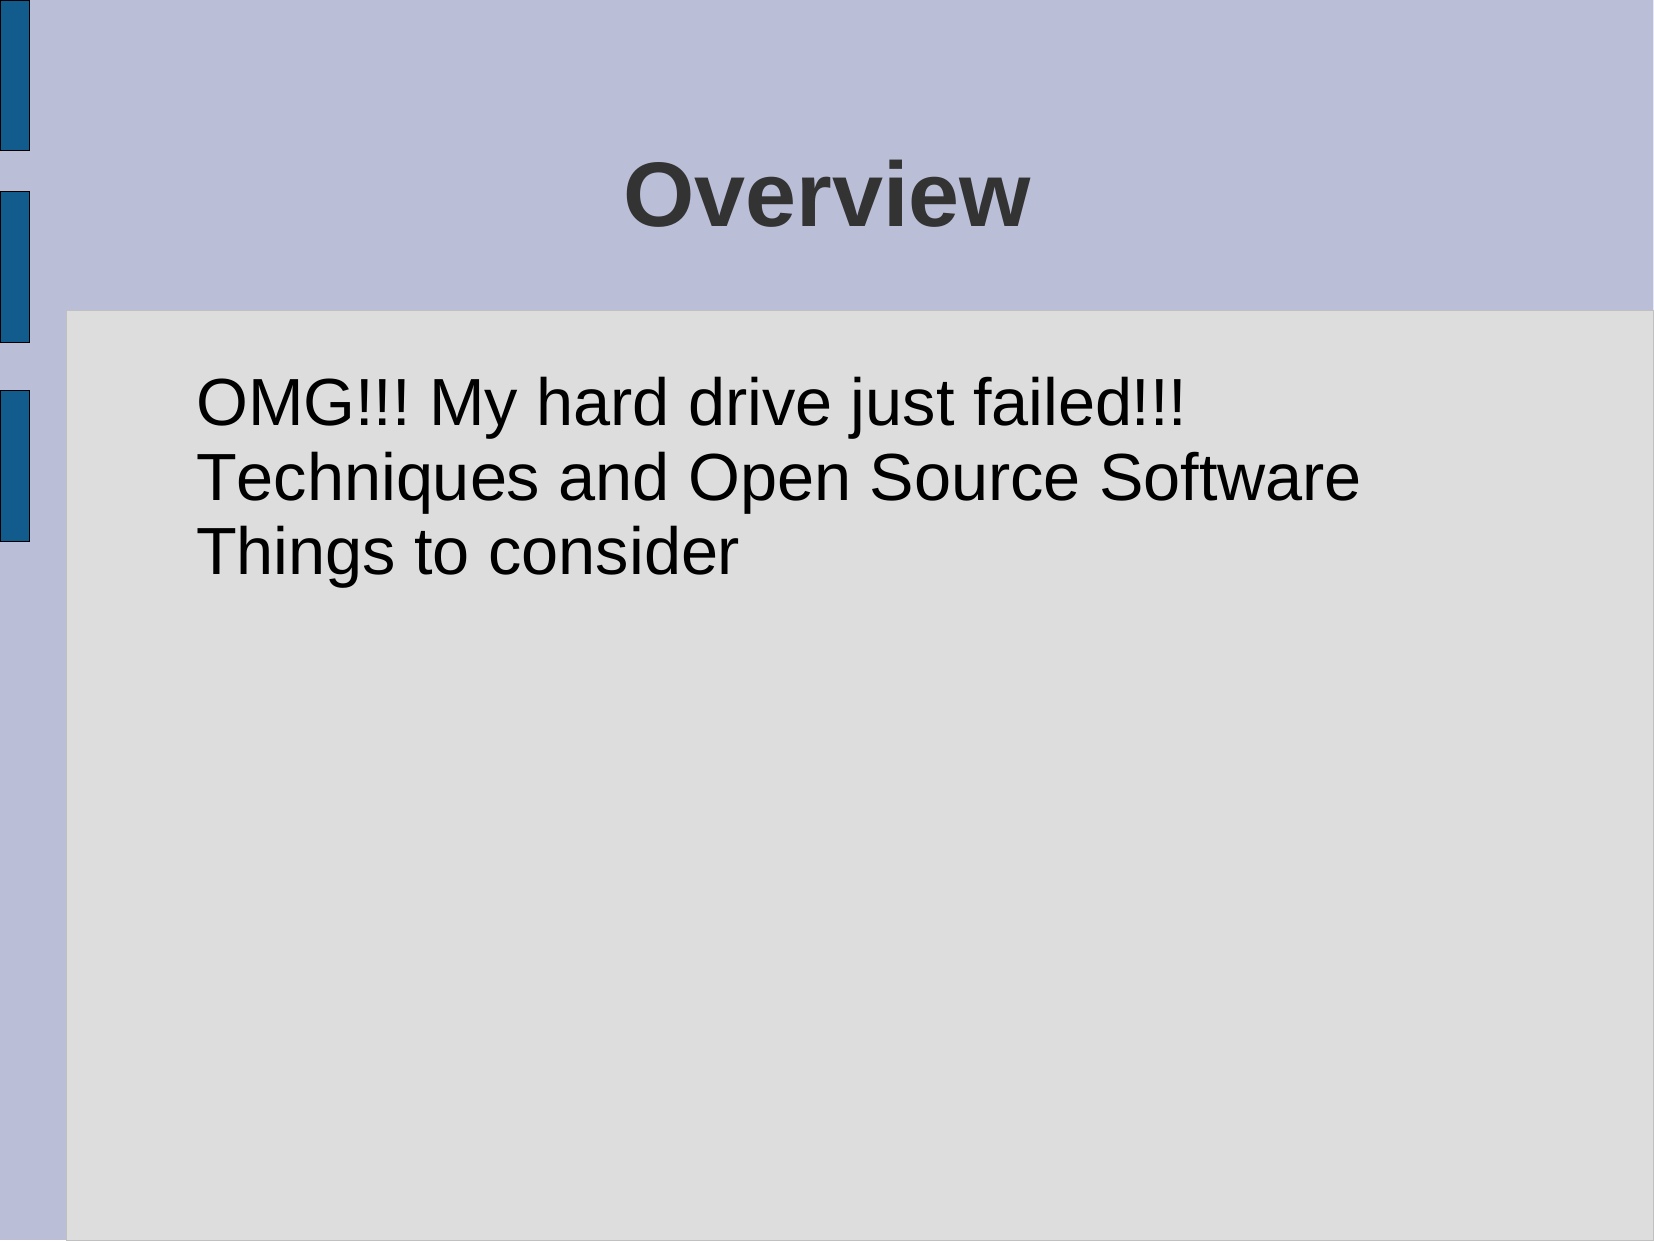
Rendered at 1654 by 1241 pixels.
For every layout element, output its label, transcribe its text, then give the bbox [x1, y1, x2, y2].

title Overview [121, 91, 1534, 299]
list OMG!!! My hard drive just failed!!! Techniques and Open Source Software Things to consider [178, 364, 1570, 1147]
